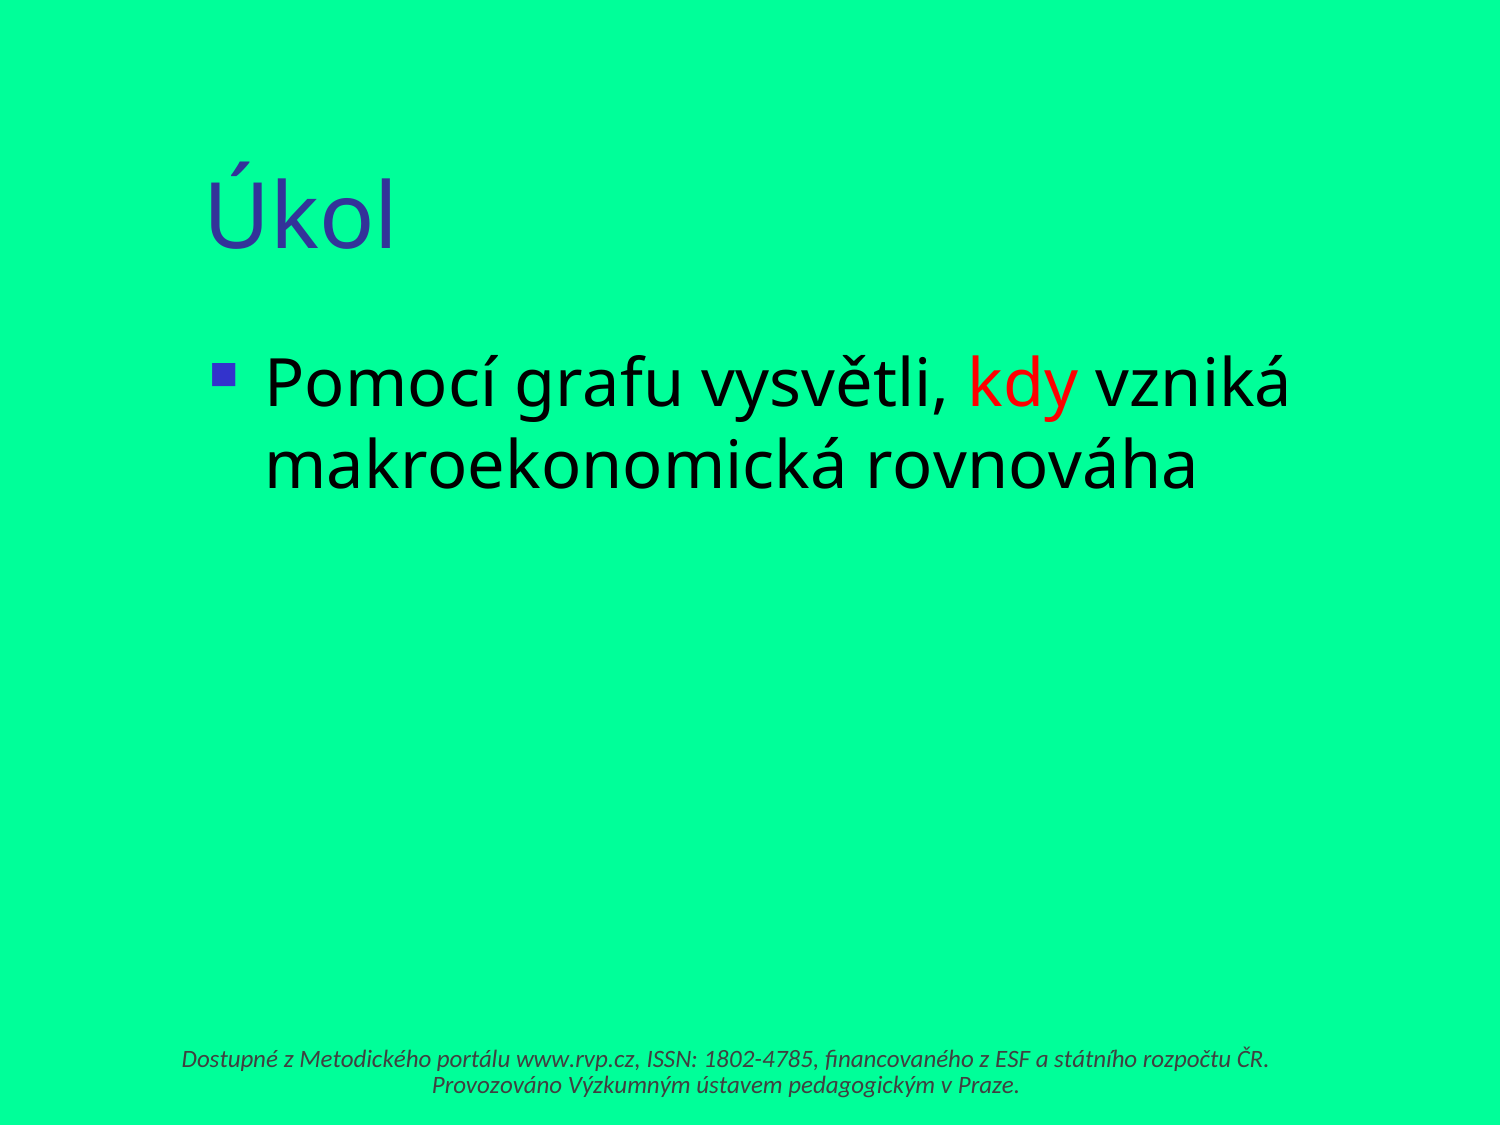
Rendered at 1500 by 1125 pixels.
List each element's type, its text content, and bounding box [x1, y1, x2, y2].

text_box Dostupné z Metodického portálu www.rvp.cz, ISSN: 1802-4785, financovaného z ESF a státního rozpočtu ČR. Provozováno Výzkumným ústavem pedagogickým v Praze. [105, 1042, 1348, 1103]
title Úkol [188, 35, 1467, 276]
list Pomocí grafu vysvětli, kdy vzniká makroekonomická rovnováha [193, 331, 1469, 1032]
